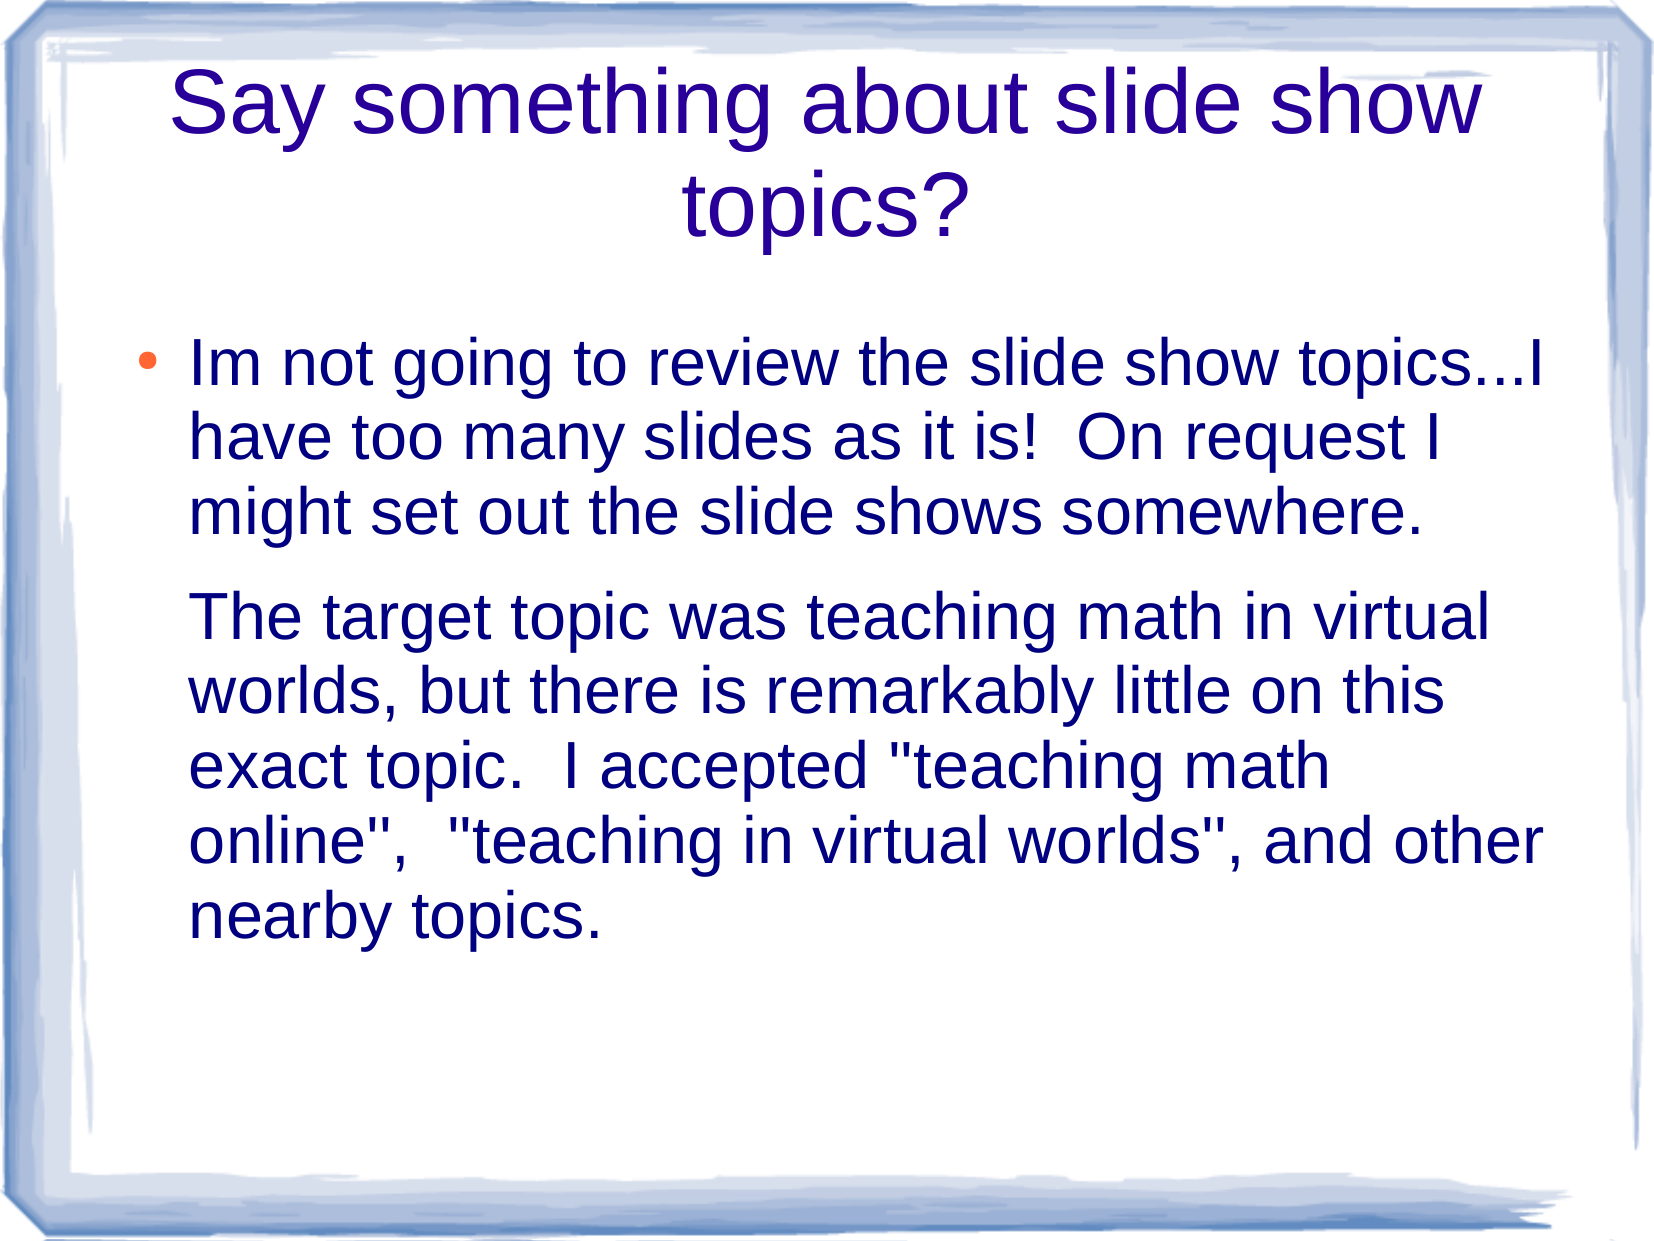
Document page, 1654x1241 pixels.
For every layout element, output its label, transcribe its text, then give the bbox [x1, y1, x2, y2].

list Im not going to review the slide show topics...I have too many slides as it is! On request I might set out the slide shows somewhere. The target topic was teaching math in virtual worlds, but there is remarkably little on this exact topic. I accepted ''teaching math online'', ''teaching in virtual worlds'', and other nearby topics. [118, 324, 1571, 990]
title Say something about slide show topics? [82, 50, 1571, 256]
picture [0, 0, 1654, 1241]
